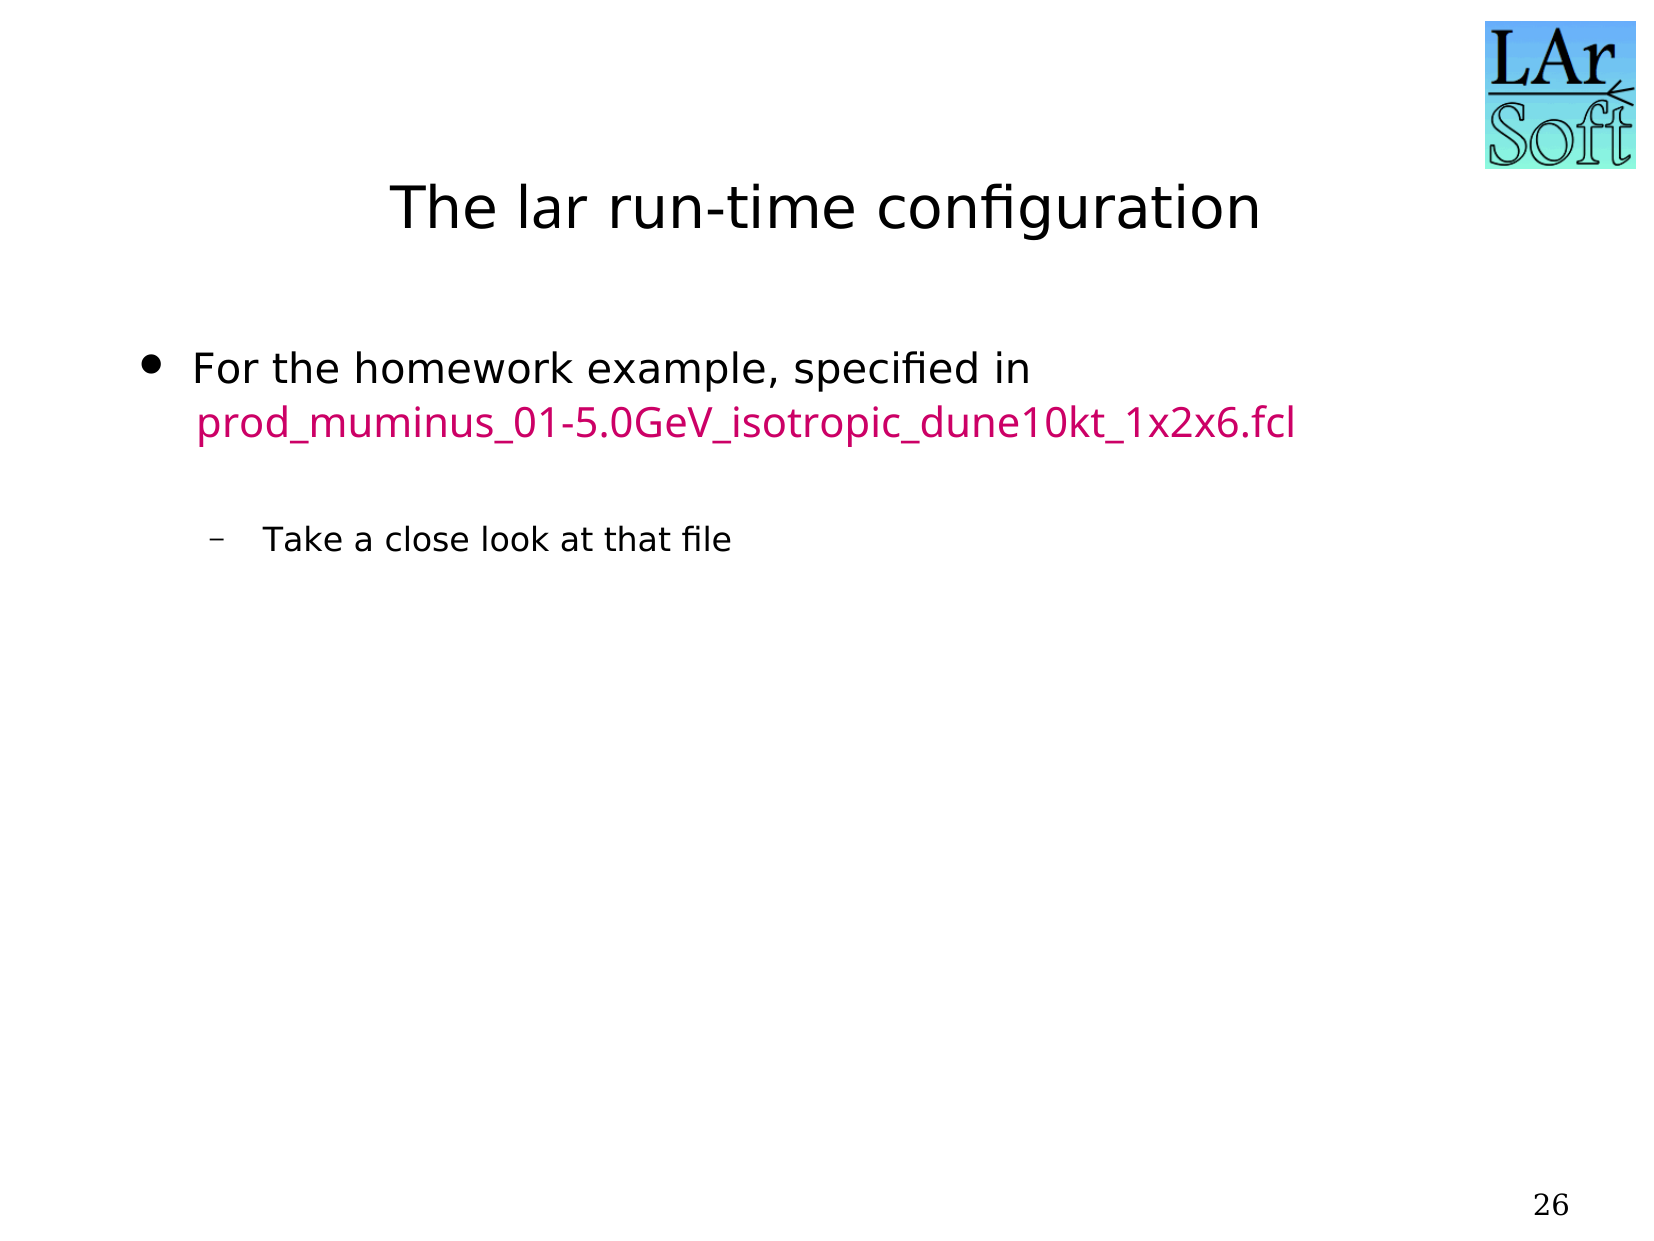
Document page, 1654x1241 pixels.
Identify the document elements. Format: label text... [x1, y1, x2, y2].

list For the homework example, specified in prod_muminus_01-5.0GeV_isotropic_dune10kt_1x2x6.fcl Take a close look at that file [121, 344, 1546, 1127]
picture [1485, 21, 1636, 169]
title The lar run-time configuration [121, 102, 1533, 310]
